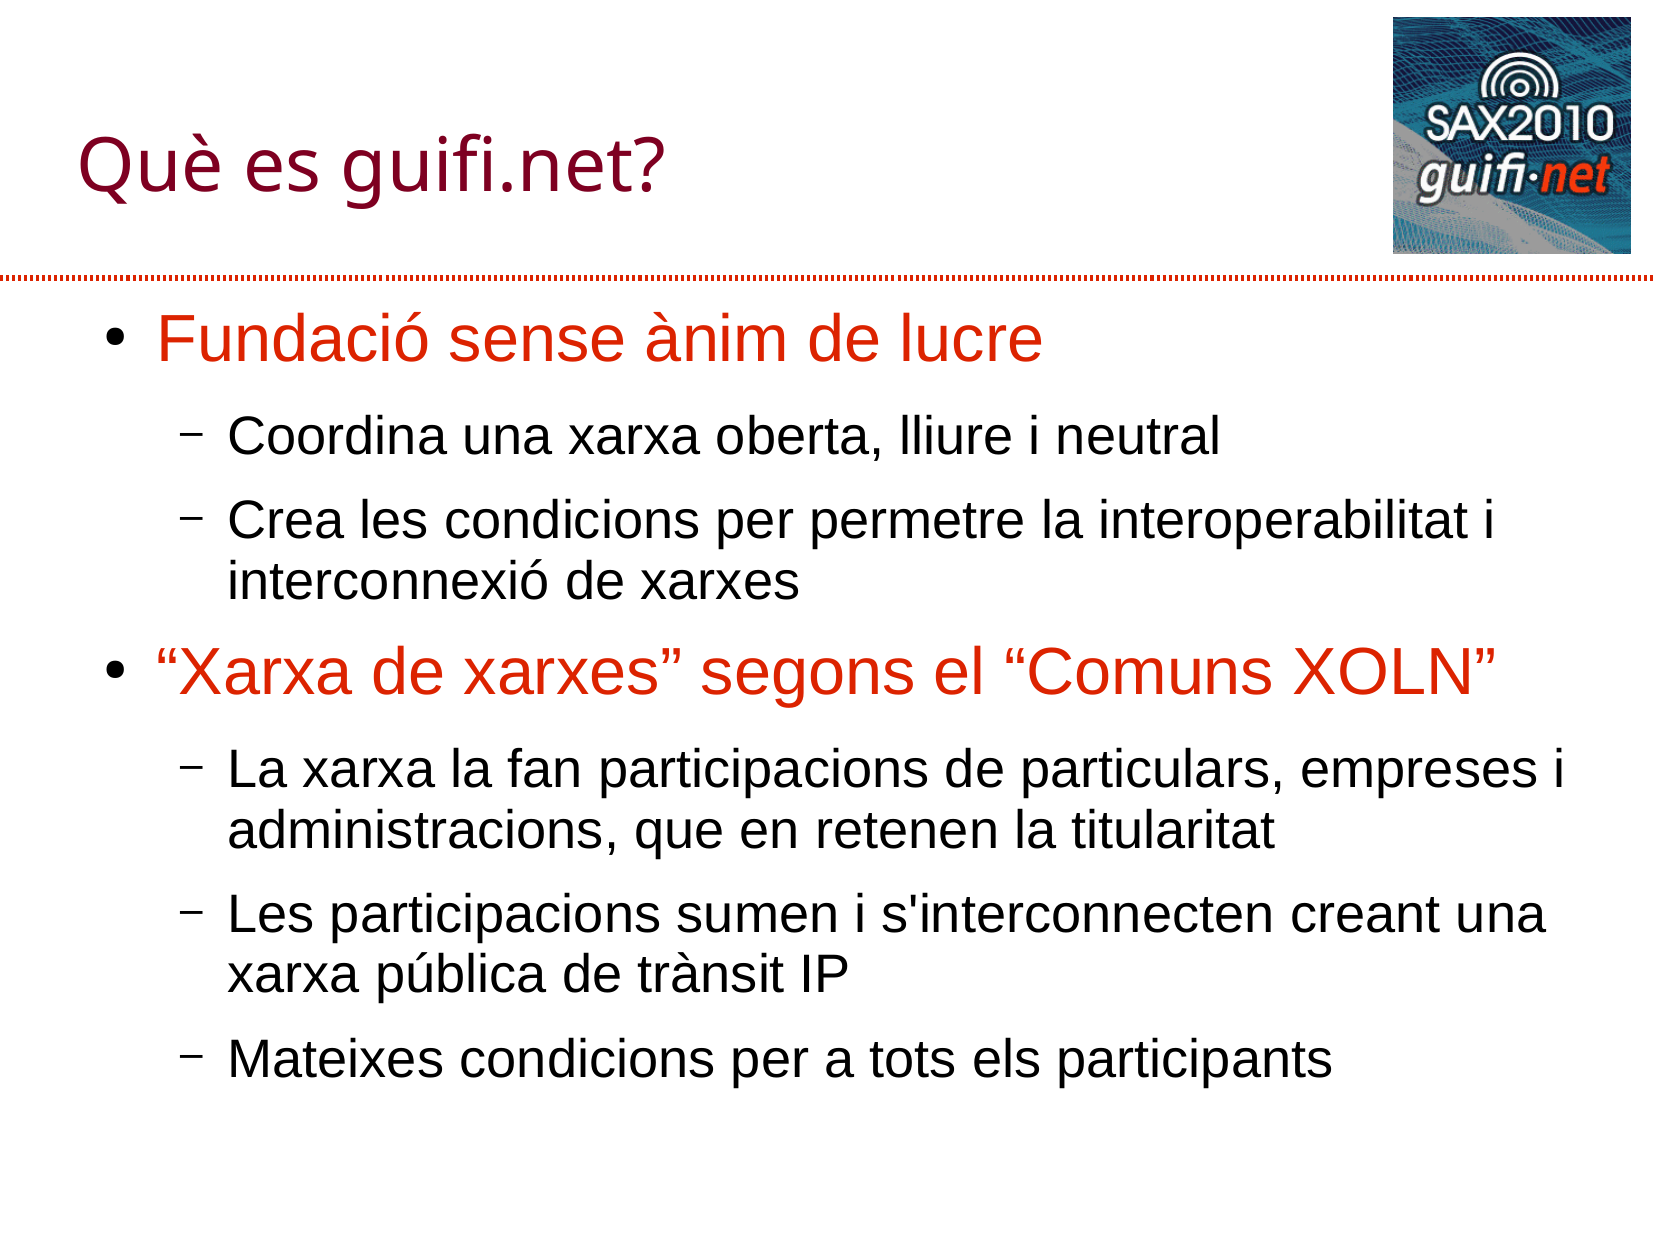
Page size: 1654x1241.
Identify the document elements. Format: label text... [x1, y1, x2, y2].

title Què es guifi.net? [76, 59, 1093, 267]
list Fundació sense ànim de lucre Coordina una xarxa oberta, lliure i neutral Crea les condicions per permetre la interoperabilitat i interconnexió de xarxes “Xarxa de xarxes” segons el “Comuns XOLN” La xarxa la fan participacions de particulars, empreses i administracions, que en retenen la titularitat Les participacions sumen i s'interconnecten creant una xarxa pública de trànsit IP Mateixes condicions per a tots els participants [82, 301, 1571, 1105]
picture [1393, 17, 1631, 254]
